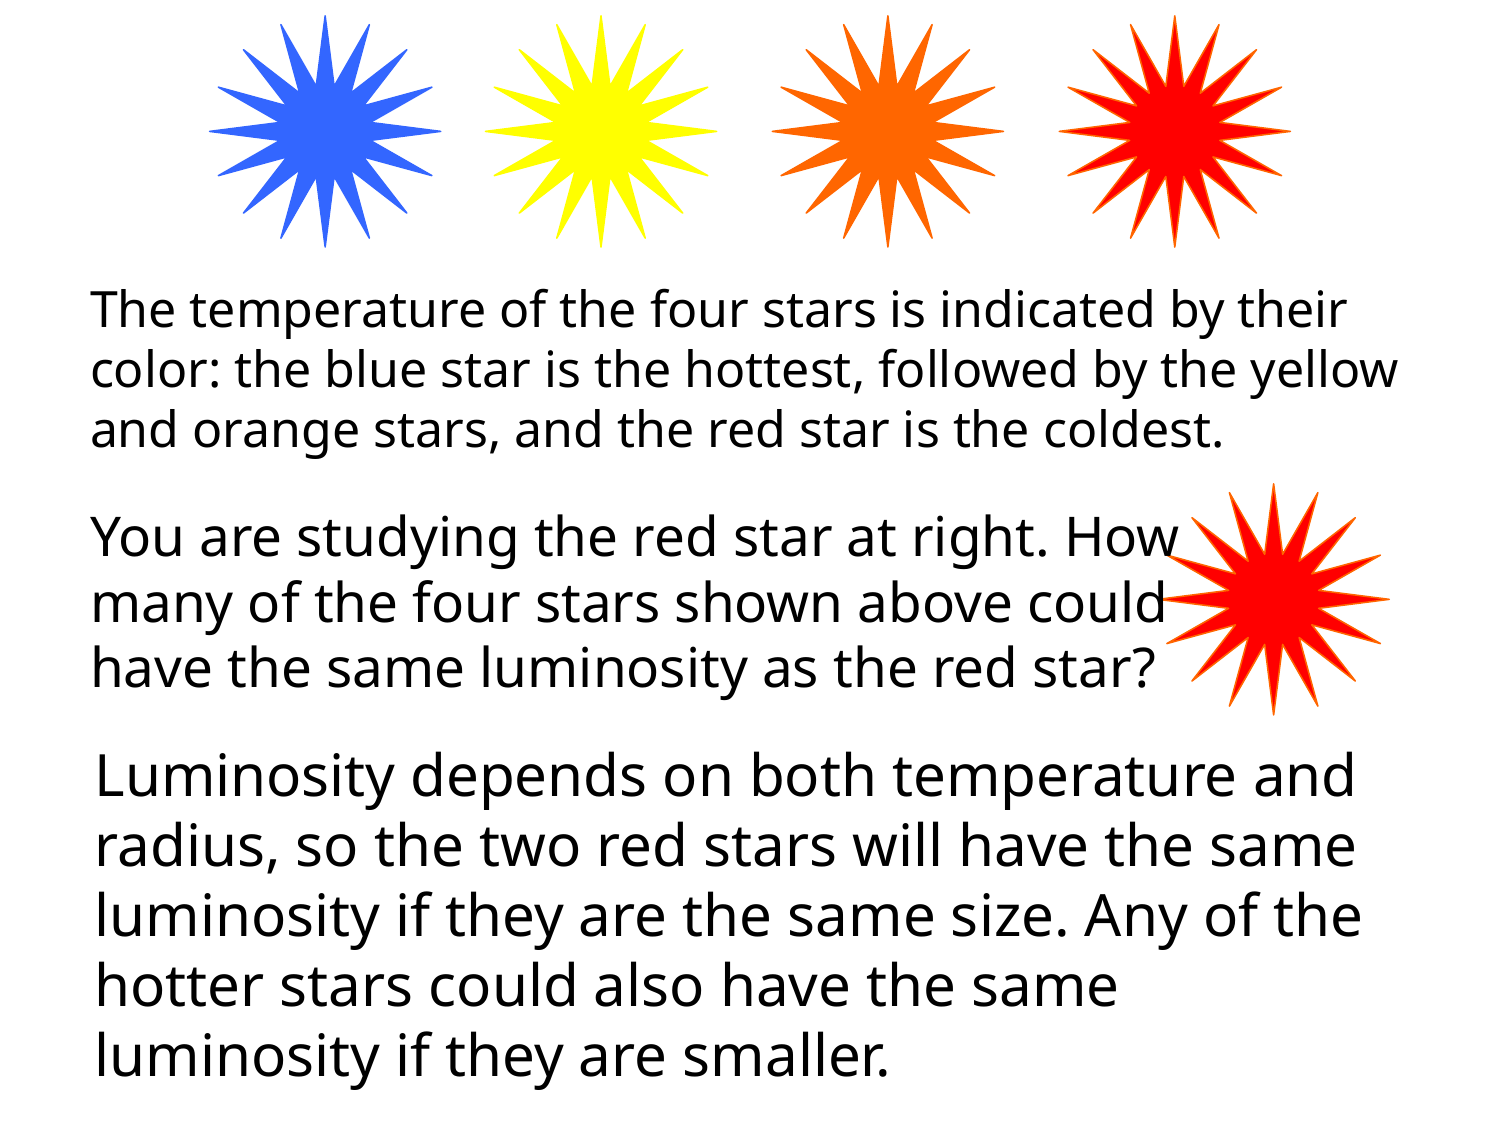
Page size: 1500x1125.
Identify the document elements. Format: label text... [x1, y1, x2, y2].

text_box [1222, 483, 1390, 703]
text_box [1059, 15, 1291, 248]
title The temperature of the four stars is indicated by their color: the blue star is the hottest, followed by the yellow and orange stars, and the red star is the coldest. [75, 250, 1425, 545]
text_box [772, 15, 1004, 248]
text_box [485, 15, 717, 248]
text_box Luminosity depends on both temperature and radius, so the two red stars will have the same luminosity if they are the same size. Any of the hotter stars could also have the same luminosity if they are smaller. [79, 703, 1414, 1052]
text_box You are studying the red star at right. How many of the four stars shown above could have the same luminosity as the red star? [74, 360, 1222, 709]
text_box [209, 15, 441, 248]
